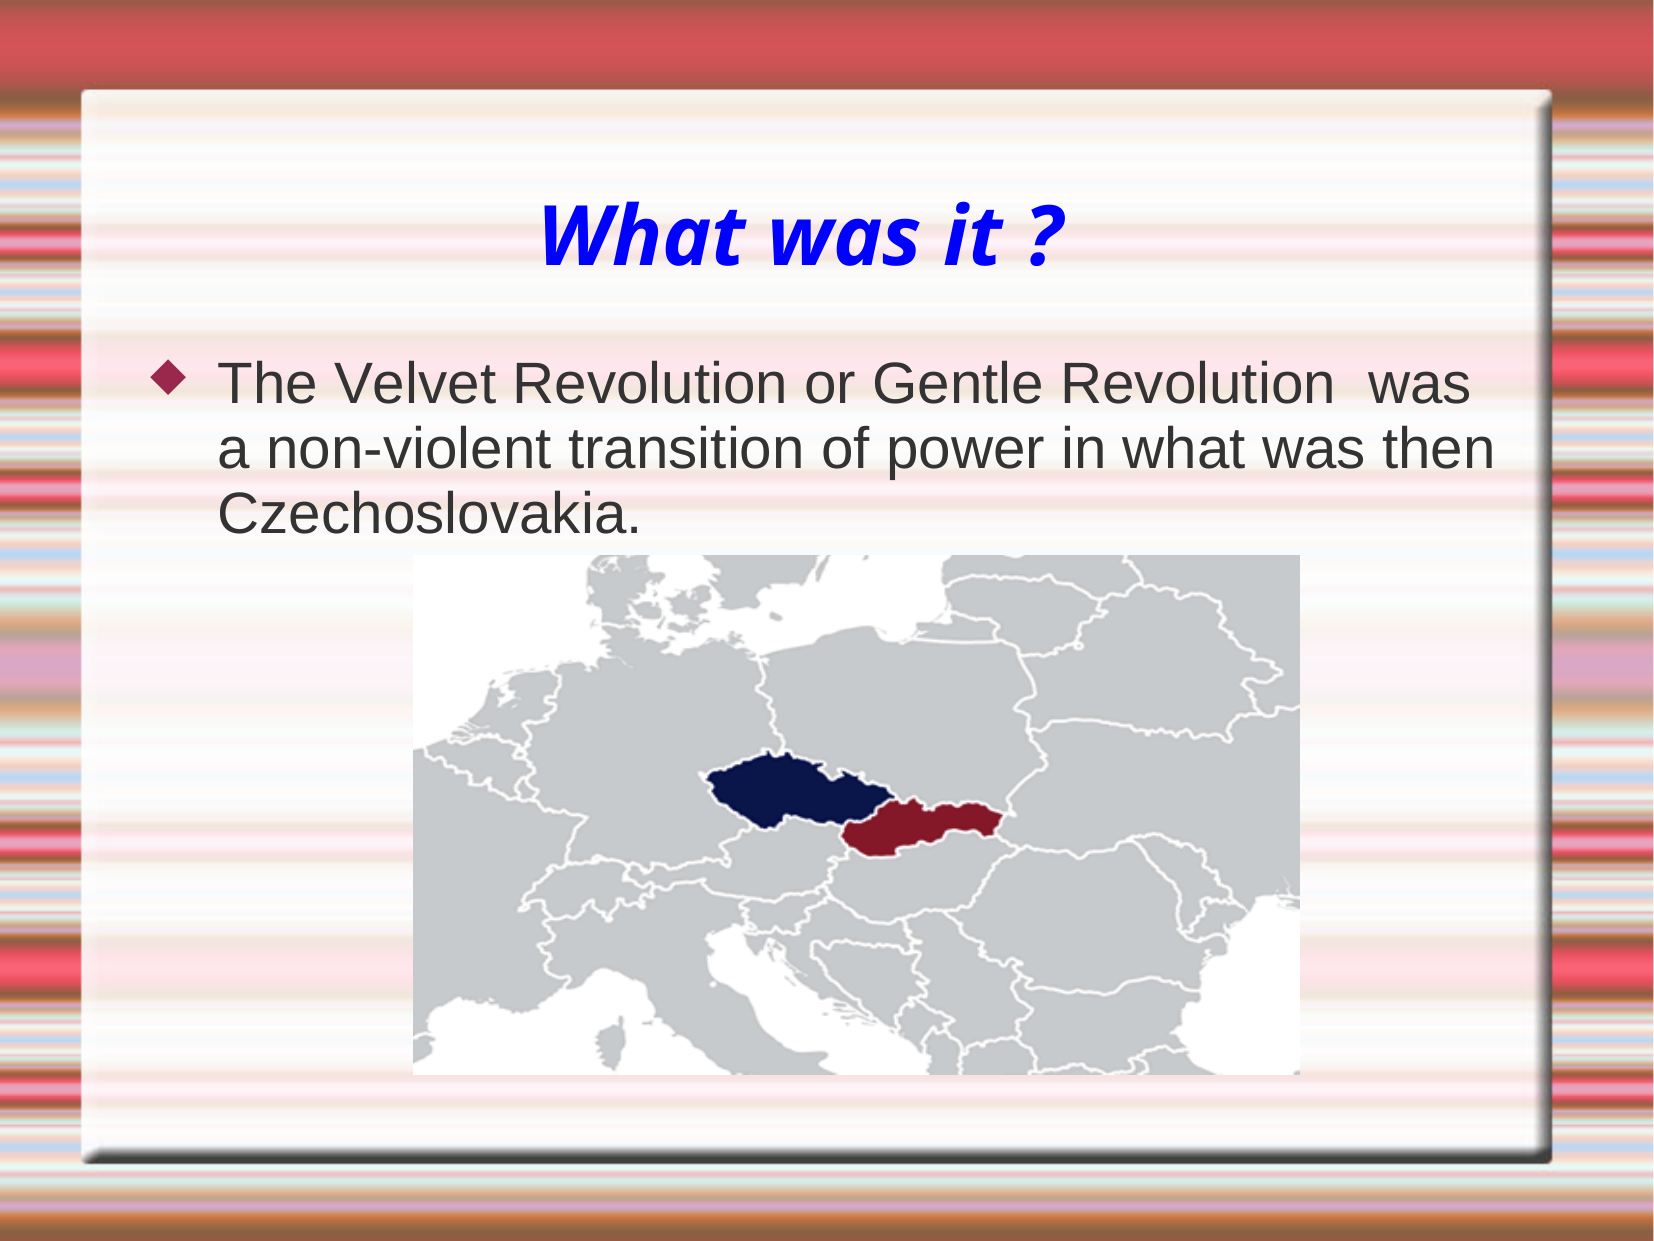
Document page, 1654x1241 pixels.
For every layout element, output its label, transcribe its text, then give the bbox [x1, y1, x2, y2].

list The Velvet Revolution or Gentle Revolution was a non-violent transition of power in what was then Czechoslovakia. [134, 350, 1516, 1132]
title What was it ? [94, 129, 1507, 337]
picture [0, 0, 1654, 1241]
